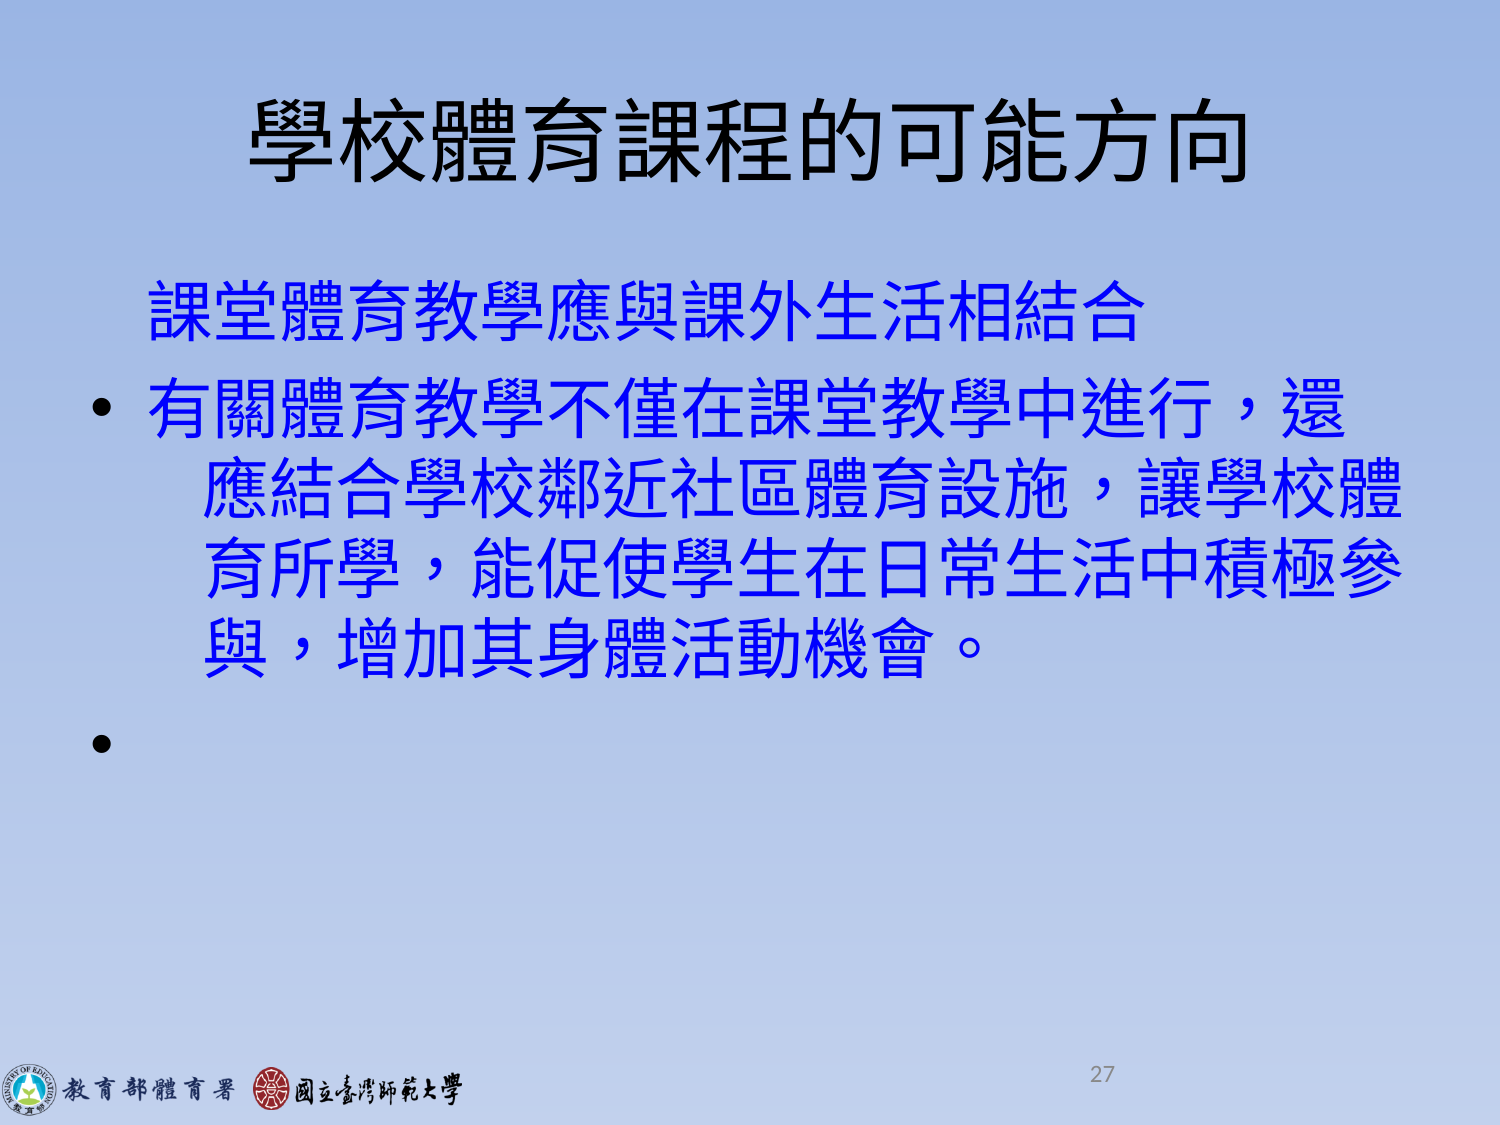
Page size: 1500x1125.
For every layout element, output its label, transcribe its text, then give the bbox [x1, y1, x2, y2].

title 學校體育課程的可能方向 [75, 45, 1426, 233]
text_box [1074, 1042, 1426, 1103]
list 課堂體育教學應與課外生活相結合 有關體育教學不僅在課堂教學中進行，還應結合學校鄰近社區體育設施，讓學校體育所學，能促使學生在日常生活中積極參與，增加其身體活動機會。 [75, 262, 1426, 1005]
